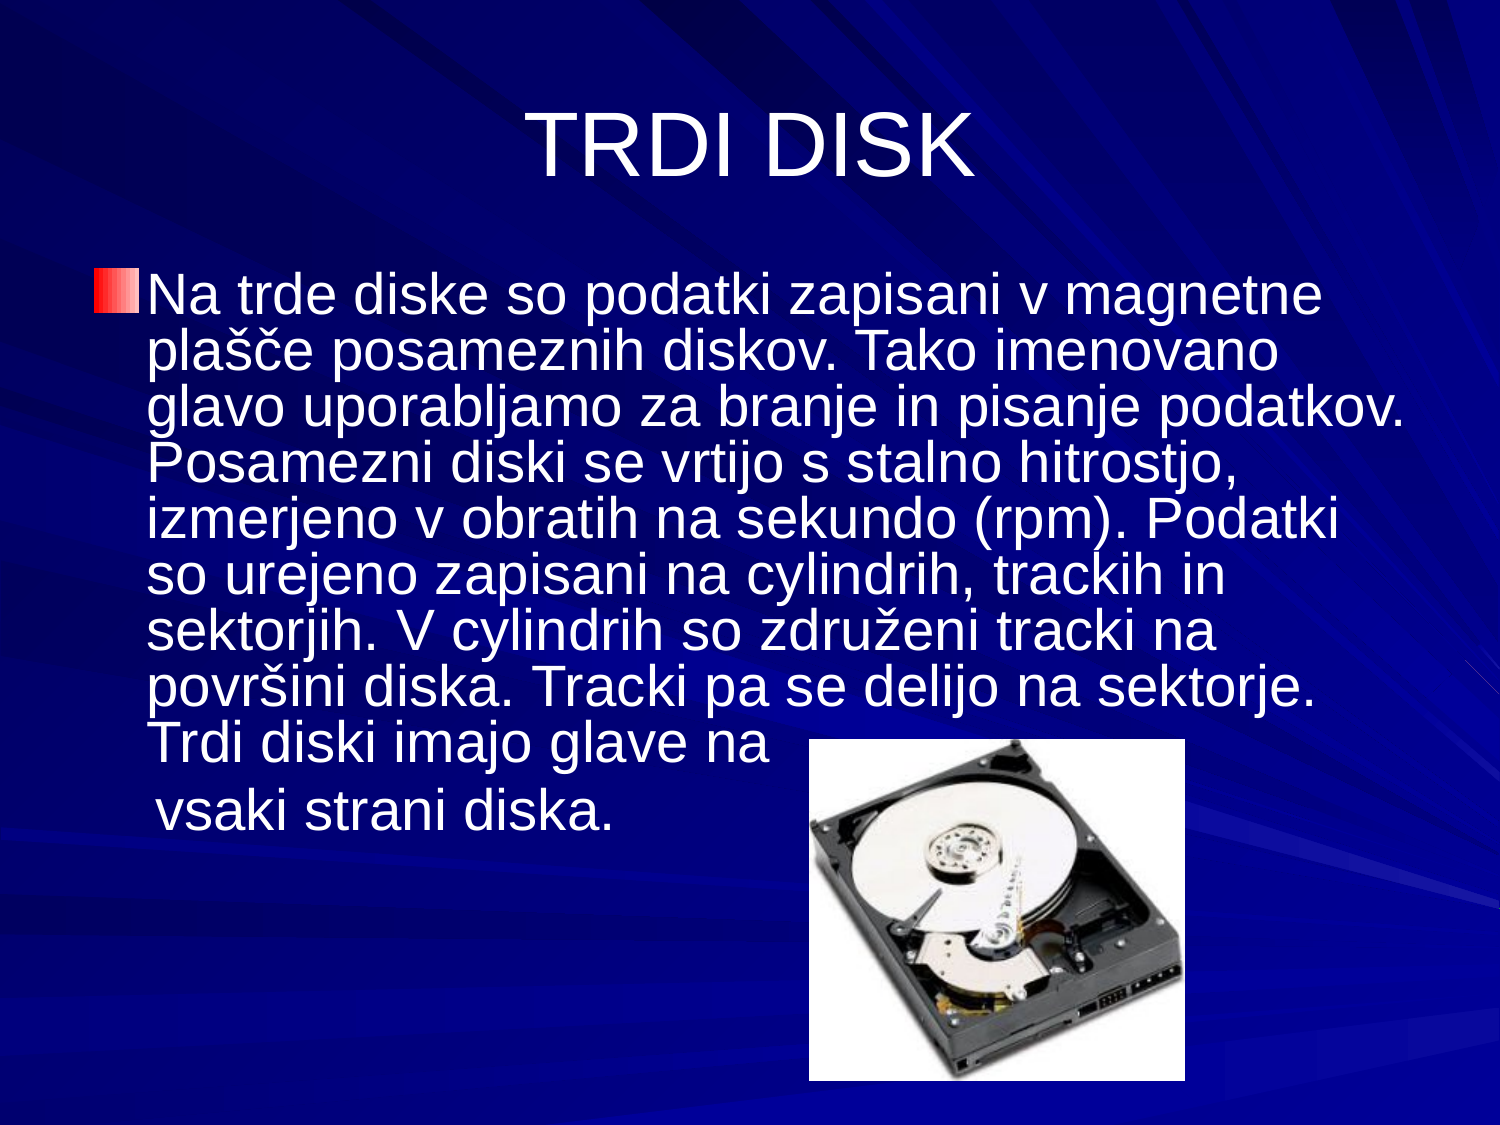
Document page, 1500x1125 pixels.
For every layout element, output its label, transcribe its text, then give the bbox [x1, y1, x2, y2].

title TRDI DISK [75, 45, 1425, 234]
picture [809, 739, 1185, 1081]
list Na trde diske so podatki zapisani v magnetne plašče posameznih diskov. Tako imenovano glavo uporabljamo za branje in pisanje podatkov. Posamezni diski se vrtijo s stalno hitrostjo, izmerjeno v obratih na sekundo (rpm). Podatki so urejeno zapisani na cylindrih, trackih in sektorjih. V cylindrih so združeni tracki na površini diska. Tracki pa se delijo na sektorje. Trdi diski imajo glave na vsaki strani diska. [75, 262, 1425, 1006]
